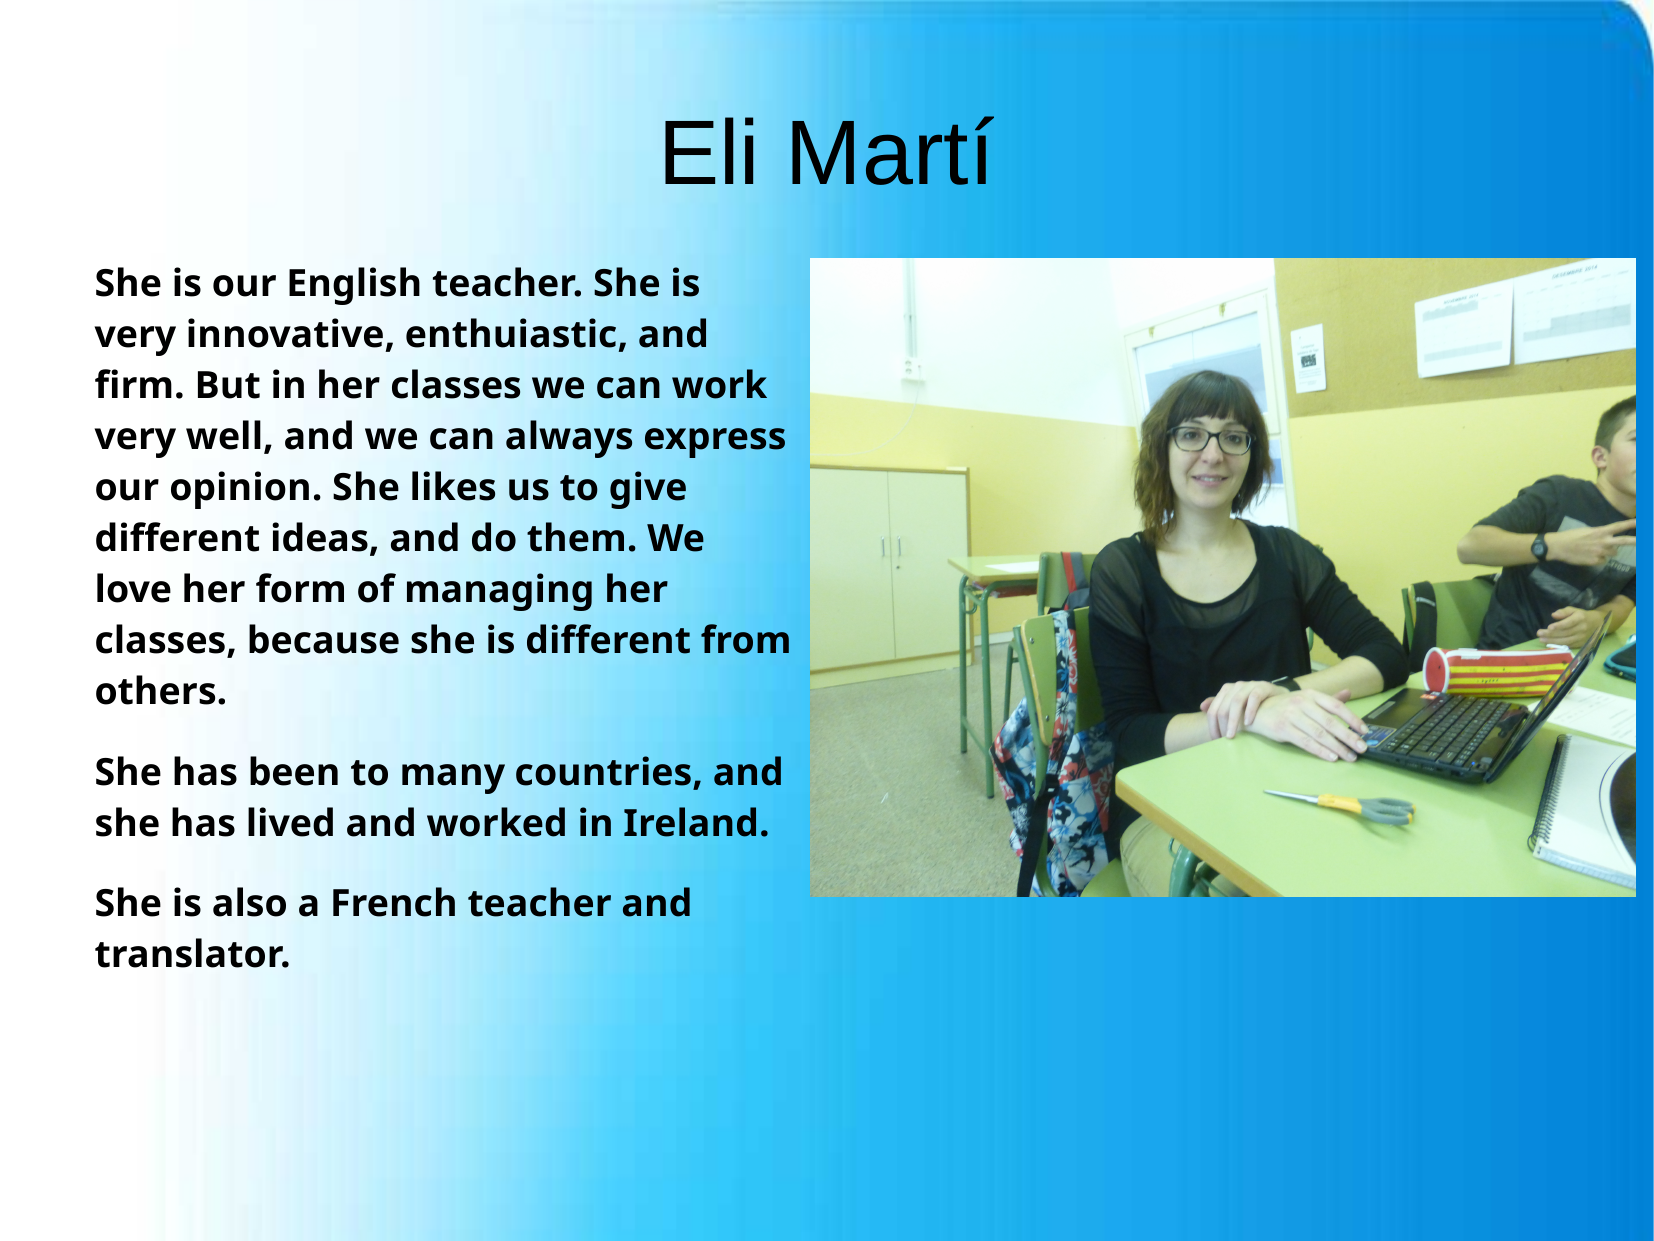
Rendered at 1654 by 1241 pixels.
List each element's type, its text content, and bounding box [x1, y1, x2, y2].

list She is our English teacher. She is very innovative, enthuiastic, and firm. But in her classes we can work very well, and we can always express our opinion. She likes us to give different ideas, and do them. We love her form of managing her classes, because she is different from others. She has been to many countries, and she has lived and worked in Ireland. She is also a French teacher and translator. [94, 256, 793, 1057]
picture [0, 0, 1654, 1241]
title Eli Martí [82, 49, 1571, 257]
